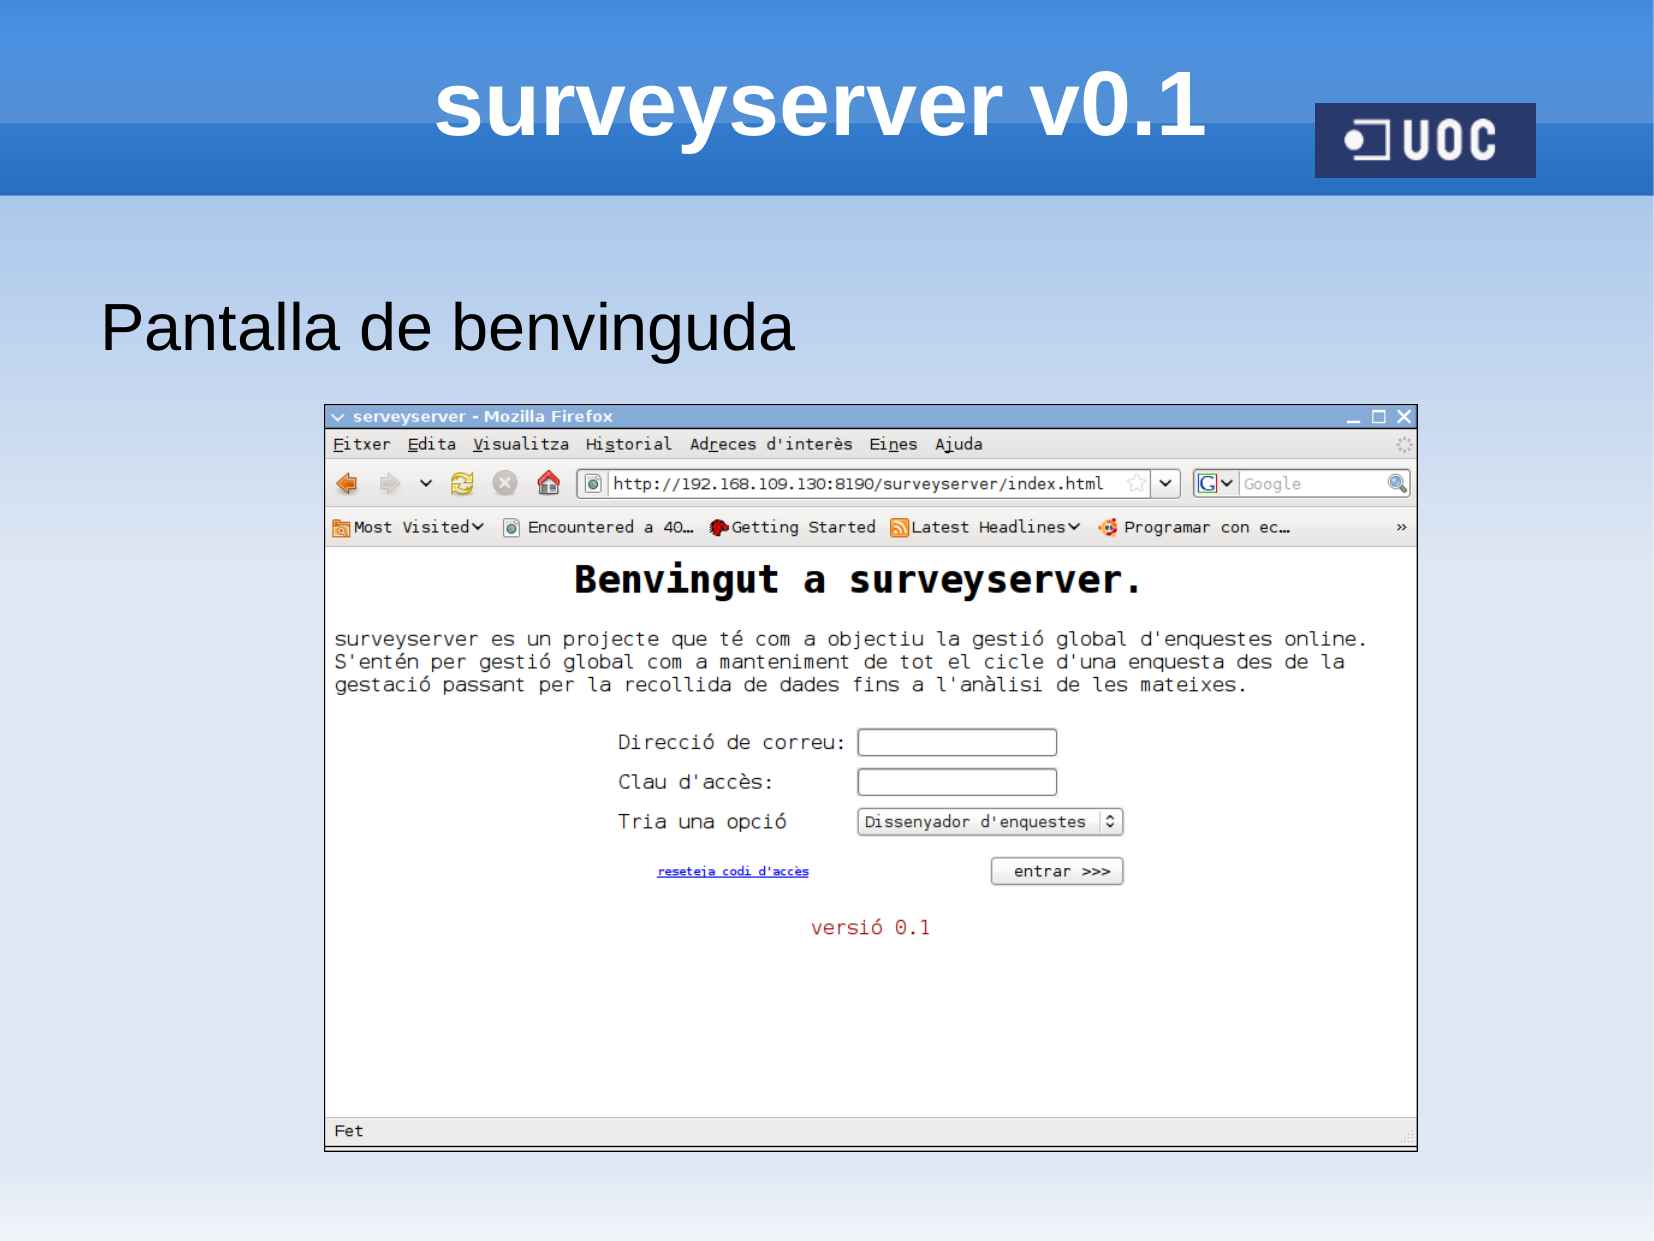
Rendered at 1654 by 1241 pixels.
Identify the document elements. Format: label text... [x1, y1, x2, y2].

picture [0, 0, 1654, 1241]
list Pantalla de benvinguda [82, 290, 1571, 1094]
title surveyserver v0.1 [76, 7, 1565, 200]
